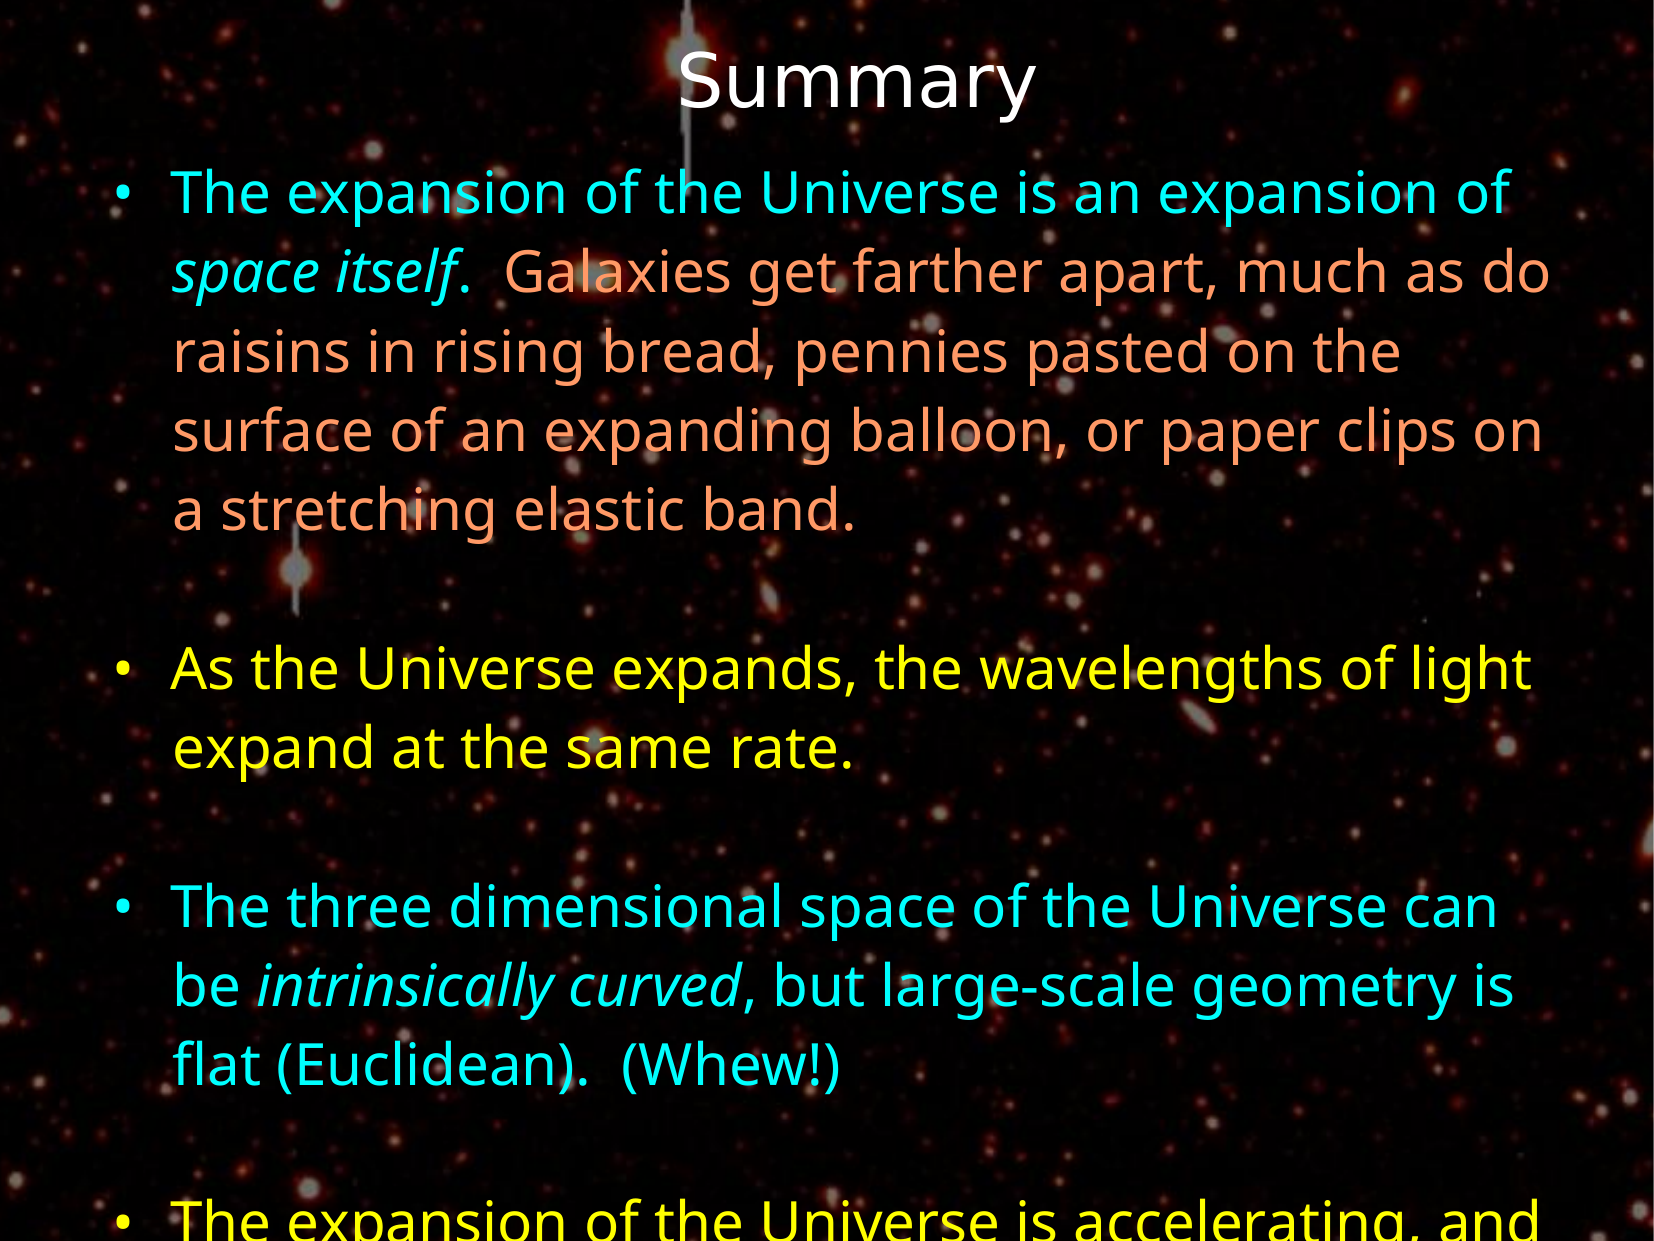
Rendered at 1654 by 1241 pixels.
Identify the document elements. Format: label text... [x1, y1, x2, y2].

text_box Summary [676, 37, 1032, 125]
text_box • The expansion of the Universe is an expansion of space itself. Galaxies get farther apart, much as do raisins in rising bread, pennies pasted on the surface of an expanding balloon, or paper clips on a stretching elastic band. • As the Universe expands, the wavelengths of light expand at the same rate. • The three dimensional space of the Universe can be intrinsically curved, but large-scale geometry is flat (Euclidean). (Whew!) • The expansion of the Universe is accelerating, and indicates that the Universe is filled with Dark Energy. [112, 151, 1557, 1241]
picture [0, 0, 1654, 1241]
